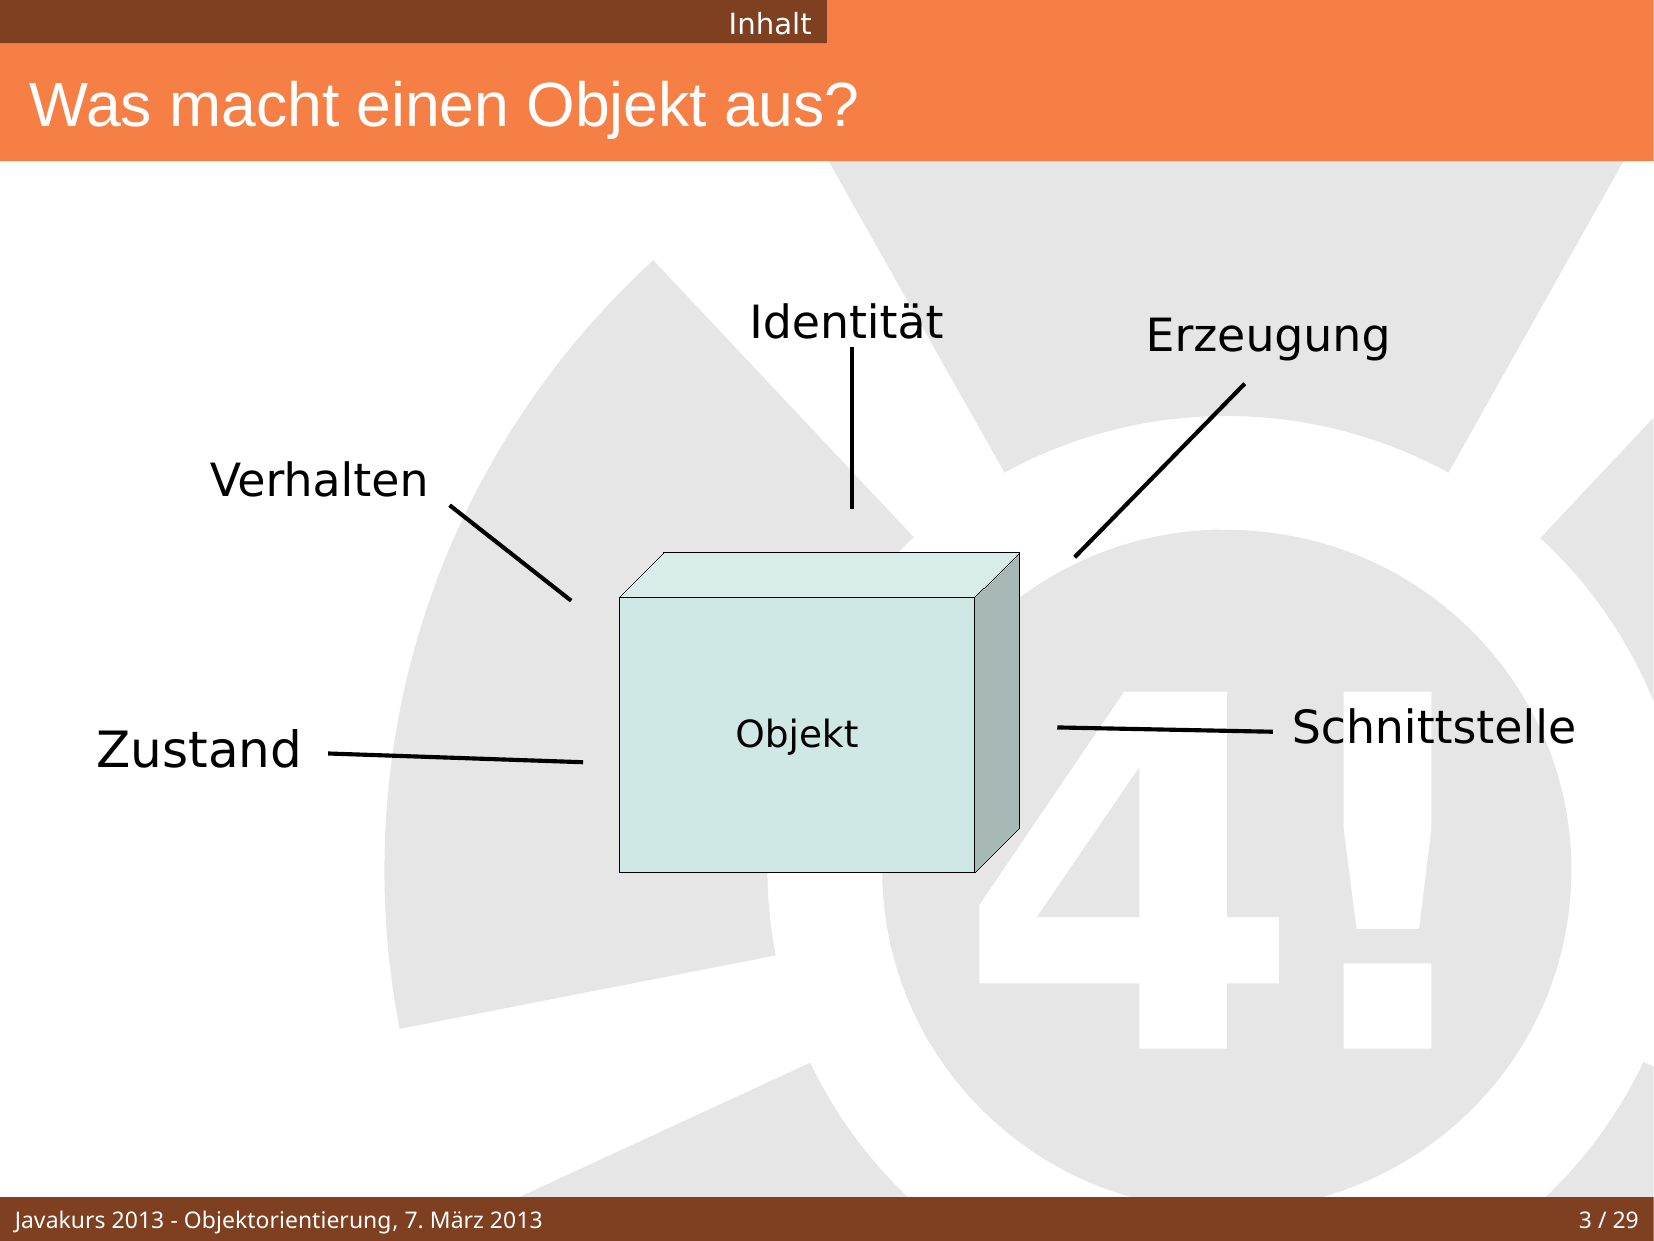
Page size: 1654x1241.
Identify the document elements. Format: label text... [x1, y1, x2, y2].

text_box Identität [734, 288, 959, 357]
text_box Erzeugung [1130, 301, 1406, 370]
text_box Objekt [619, 598, 974, 873]
text_box Schnittstelle [1277, 693, 1592, 763]
text_box Inhalt [29, 0, 827, 50]
title Was macht einen Objekt aus? [29, 67, 1595, 143]
text_box Verhalten [195, 446, 444, 515]
text_box Zustand [81, 713, 318, 787]
